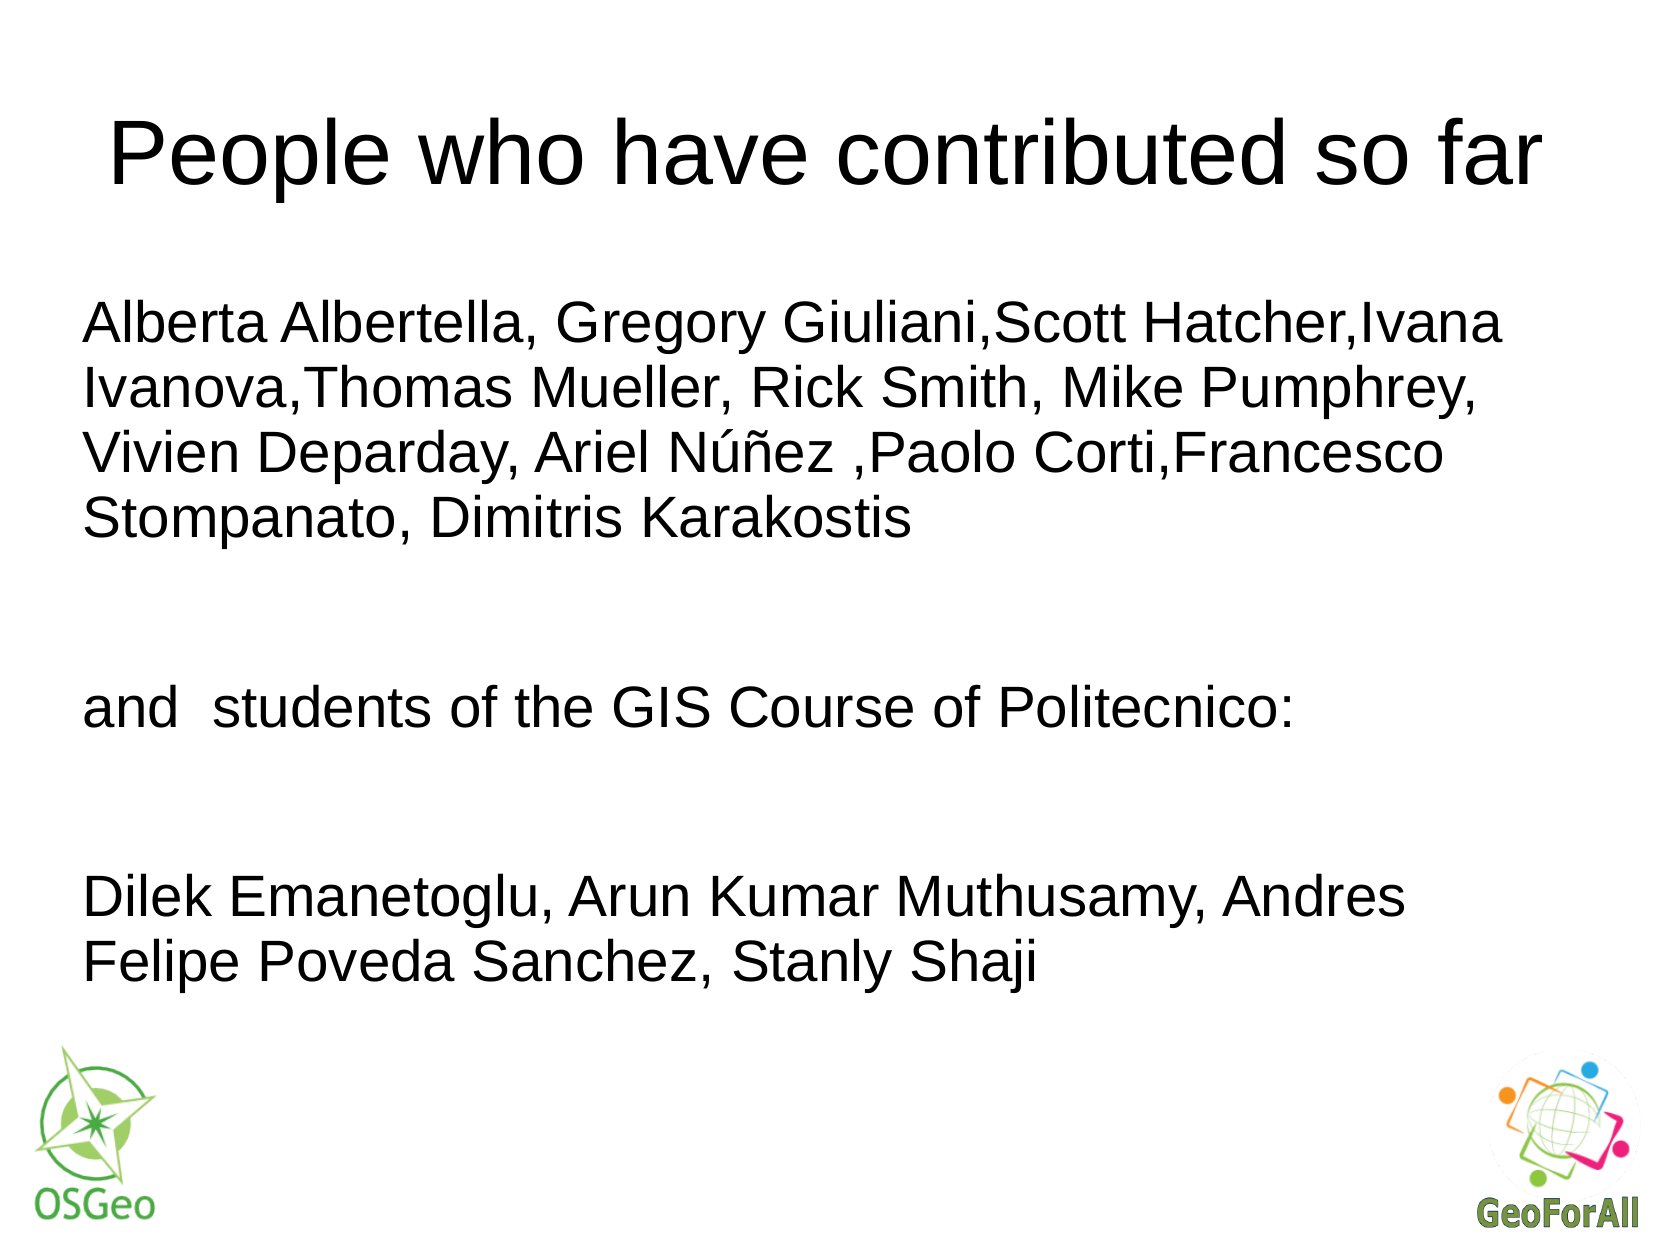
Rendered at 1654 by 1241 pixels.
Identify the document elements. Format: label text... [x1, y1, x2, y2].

picture [6, 1043, 184, 1221]
title People who have contributed so far [82, 49, 1571, 257]
picture [1437, 1048, 1654, 1241]
list Alberta Albertella, Gregory Giuliani,Scott Hatcher,Ivana Ivanova,Thomas Mueller, Rick Smith, Mike Pumphrey, Vivien Deparday, Ariel Núñez ,Paolo Corti,Francesco Stompanato, Dimitris Karakostis and students of the GIS Course of Politecnico: Dilek Emanetoglu, Arun Kumar Muthusamy, Andres Felipe Poveda Sanchez, Stanly Shaji [82, 290, 1571, 1010]
